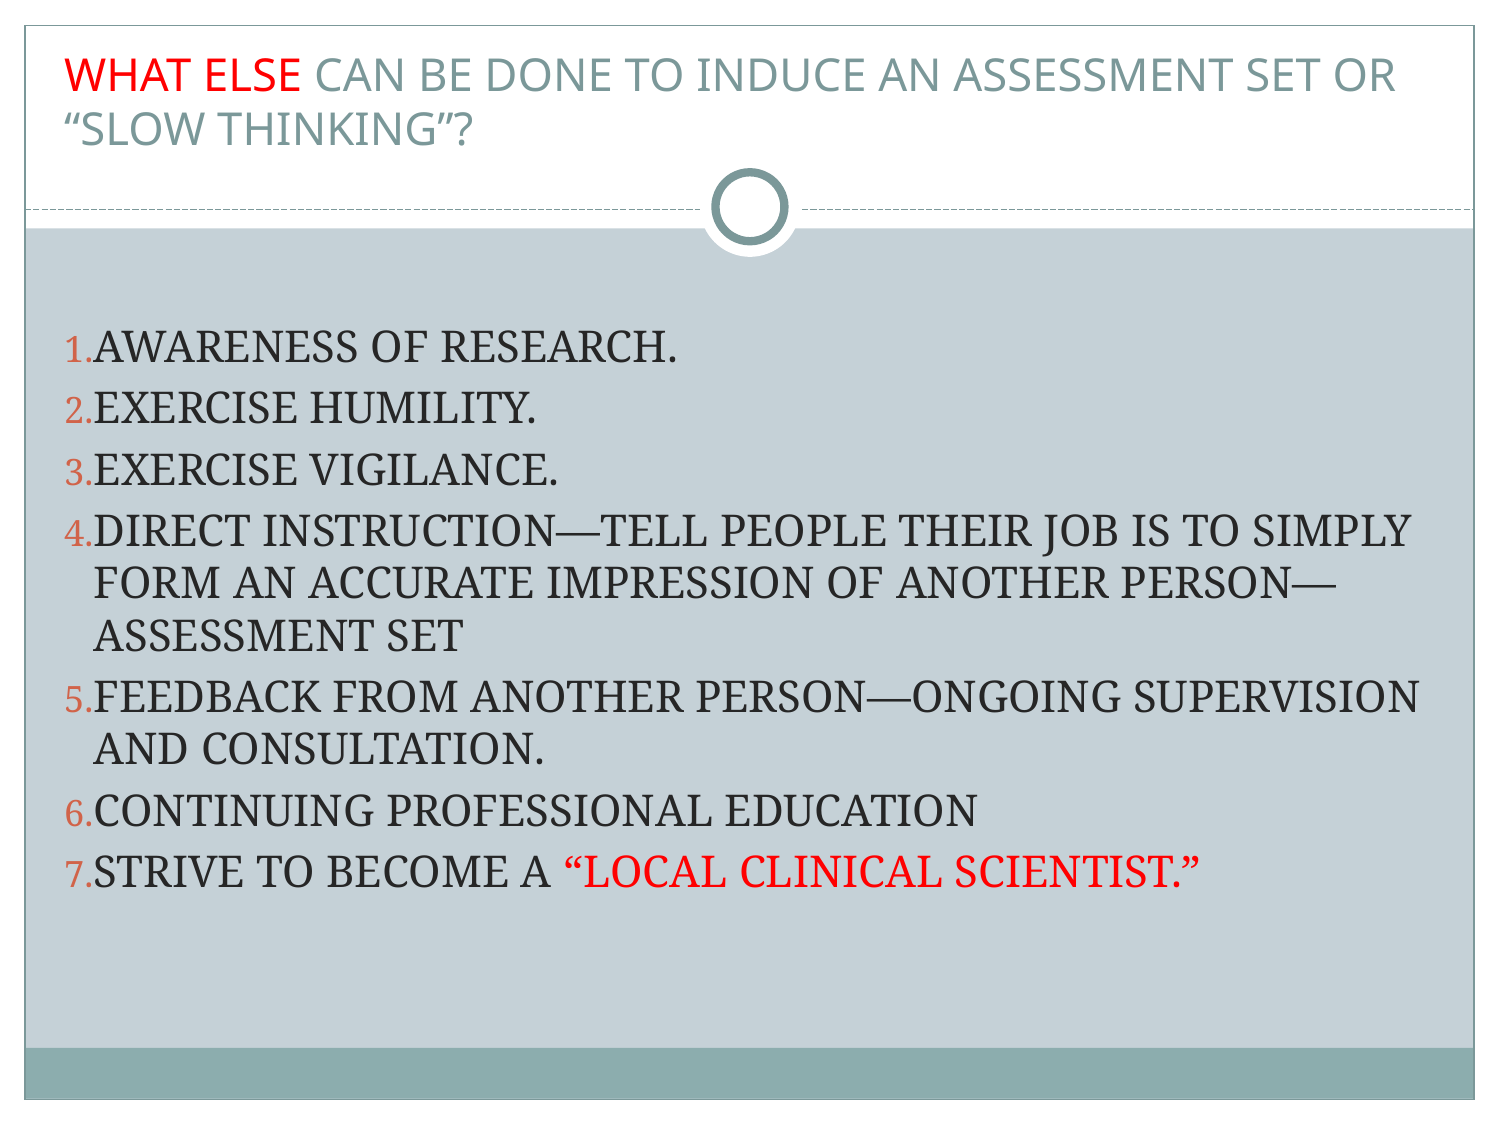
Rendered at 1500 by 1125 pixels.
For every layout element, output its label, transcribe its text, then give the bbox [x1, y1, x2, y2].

list AWARENESS OF RESEARCH. EXERCISE HUMILITY. EXERCISE VIGILANCE. DIRECT INSTRUCTION—TELL PEOPLE THEIR JOB IS TO SIMPLY FORM AN ACCURATE IMPRESSION OF ANOTHER PERSON—ASSESSMENT SET FEEDBACK FROM ANOTHER PERSON—ONGOING SUPERVISION AND CONSULTATION. CONTINUING PROFESSIONAL EDUCATION STRIVE TO BECOME A “LOCAL CLINICAL SCIENTIST.” [49, 250, 1445, 1001]
title WHAT ELSE CAN BE DONE TO INDUCE AN ASSESSMENT SET OR “SLOW THINKING”? [49, 37, 1450, 162]
